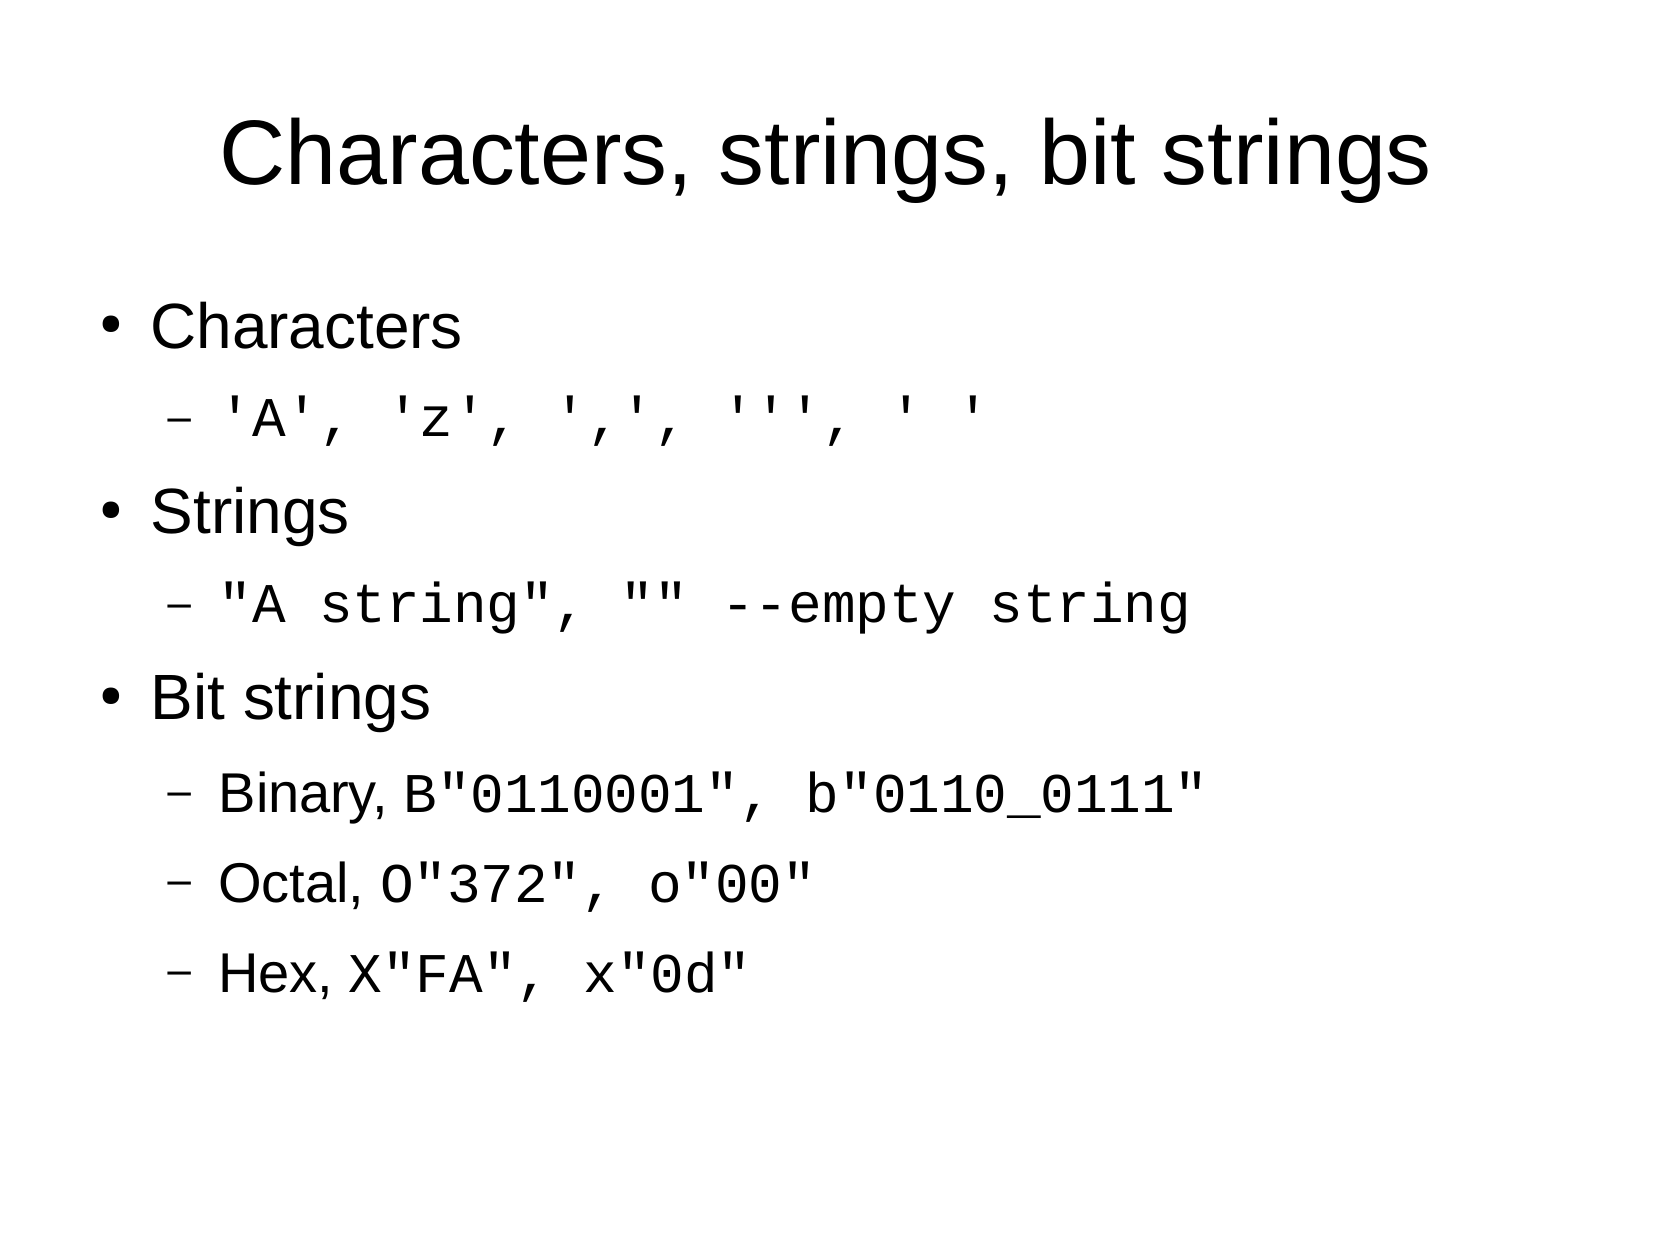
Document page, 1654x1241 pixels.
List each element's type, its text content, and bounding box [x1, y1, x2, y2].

list Characters 'A', 'z', ',', ''', ' ' Strings "A string", "" --empty string Bit strings Binary, B"0110001", b"0110_0111" Octal, O"372", o"00" Hex, X"FA", x"0d" [82, 290, 1571, 1010]
title Characters, strings, bit strings [82, 49, 1571, 257]
